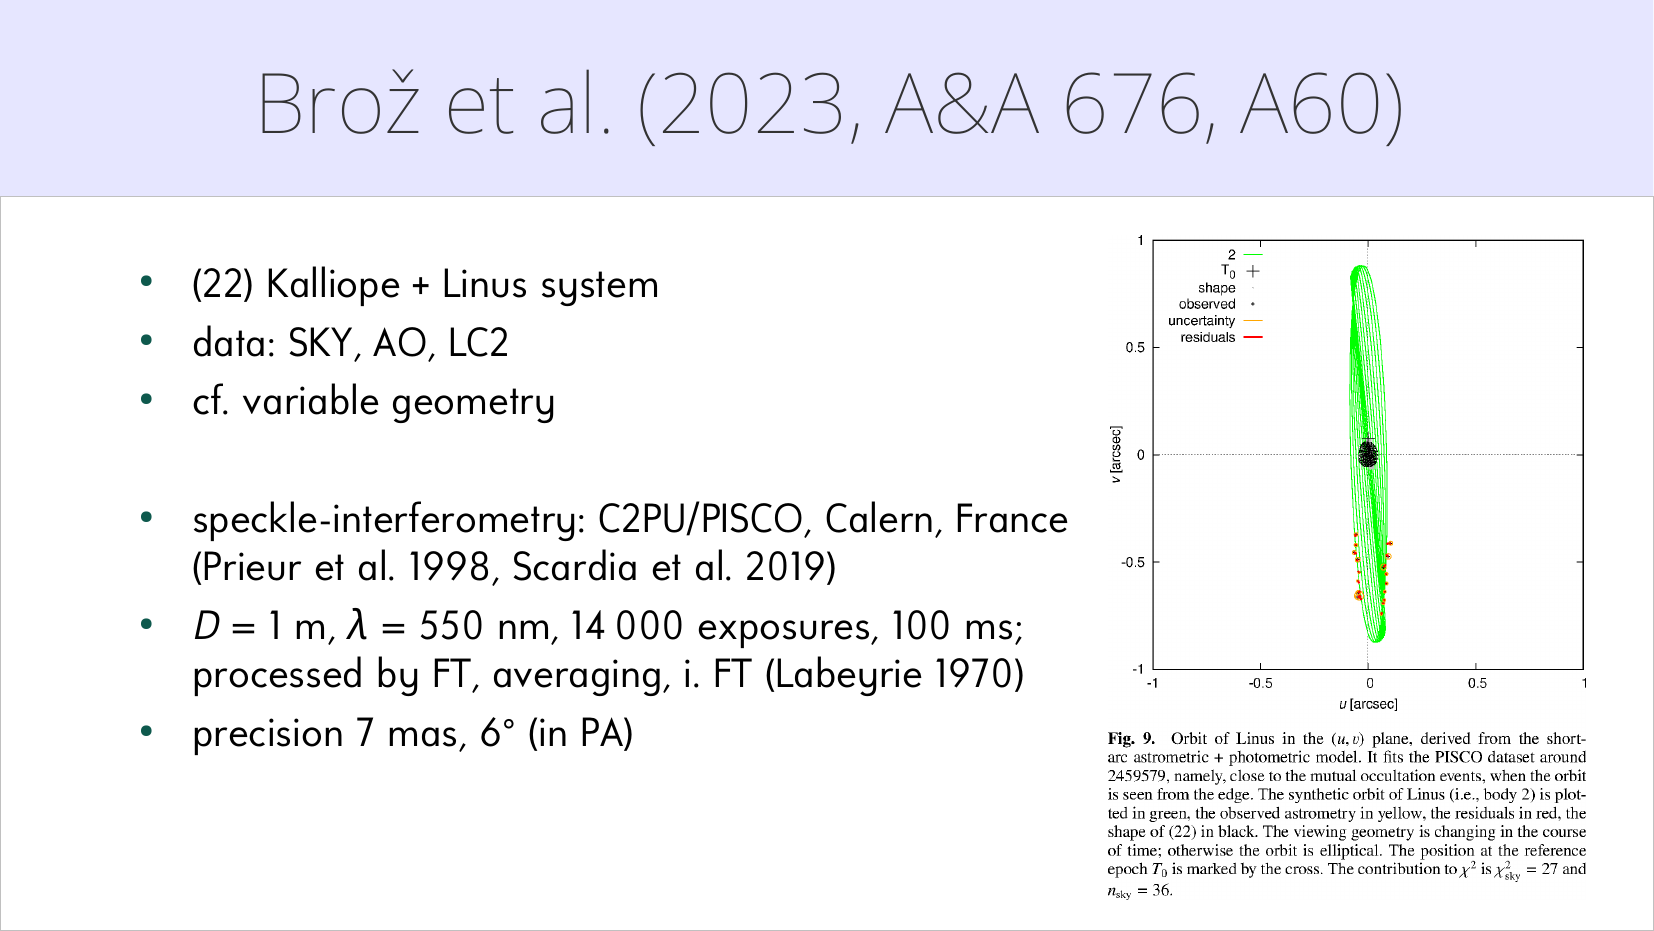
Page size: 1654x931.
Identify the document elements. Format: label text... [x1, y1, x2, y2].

title Brož et al. (2023, A&A 676, A60) [124, 23, 1537, 179]
picture [1108, 235, 1586, 901]
list (22) Kalliope + Linus system data: SKY, AO, LC2 cf. variable geometry speckle-interferometry: C2PU/PISCO, Calern, France (Prieur et al. 1998, Scardia et al. 2019) D = 1 m, λ = 550 nm, 14 000 exposures, 100 ms; processed by FT, averaging, i. FT (Labeyrie 1970) precision 7 mas, 6° (in PA) [121, 258, 1088, 798]
